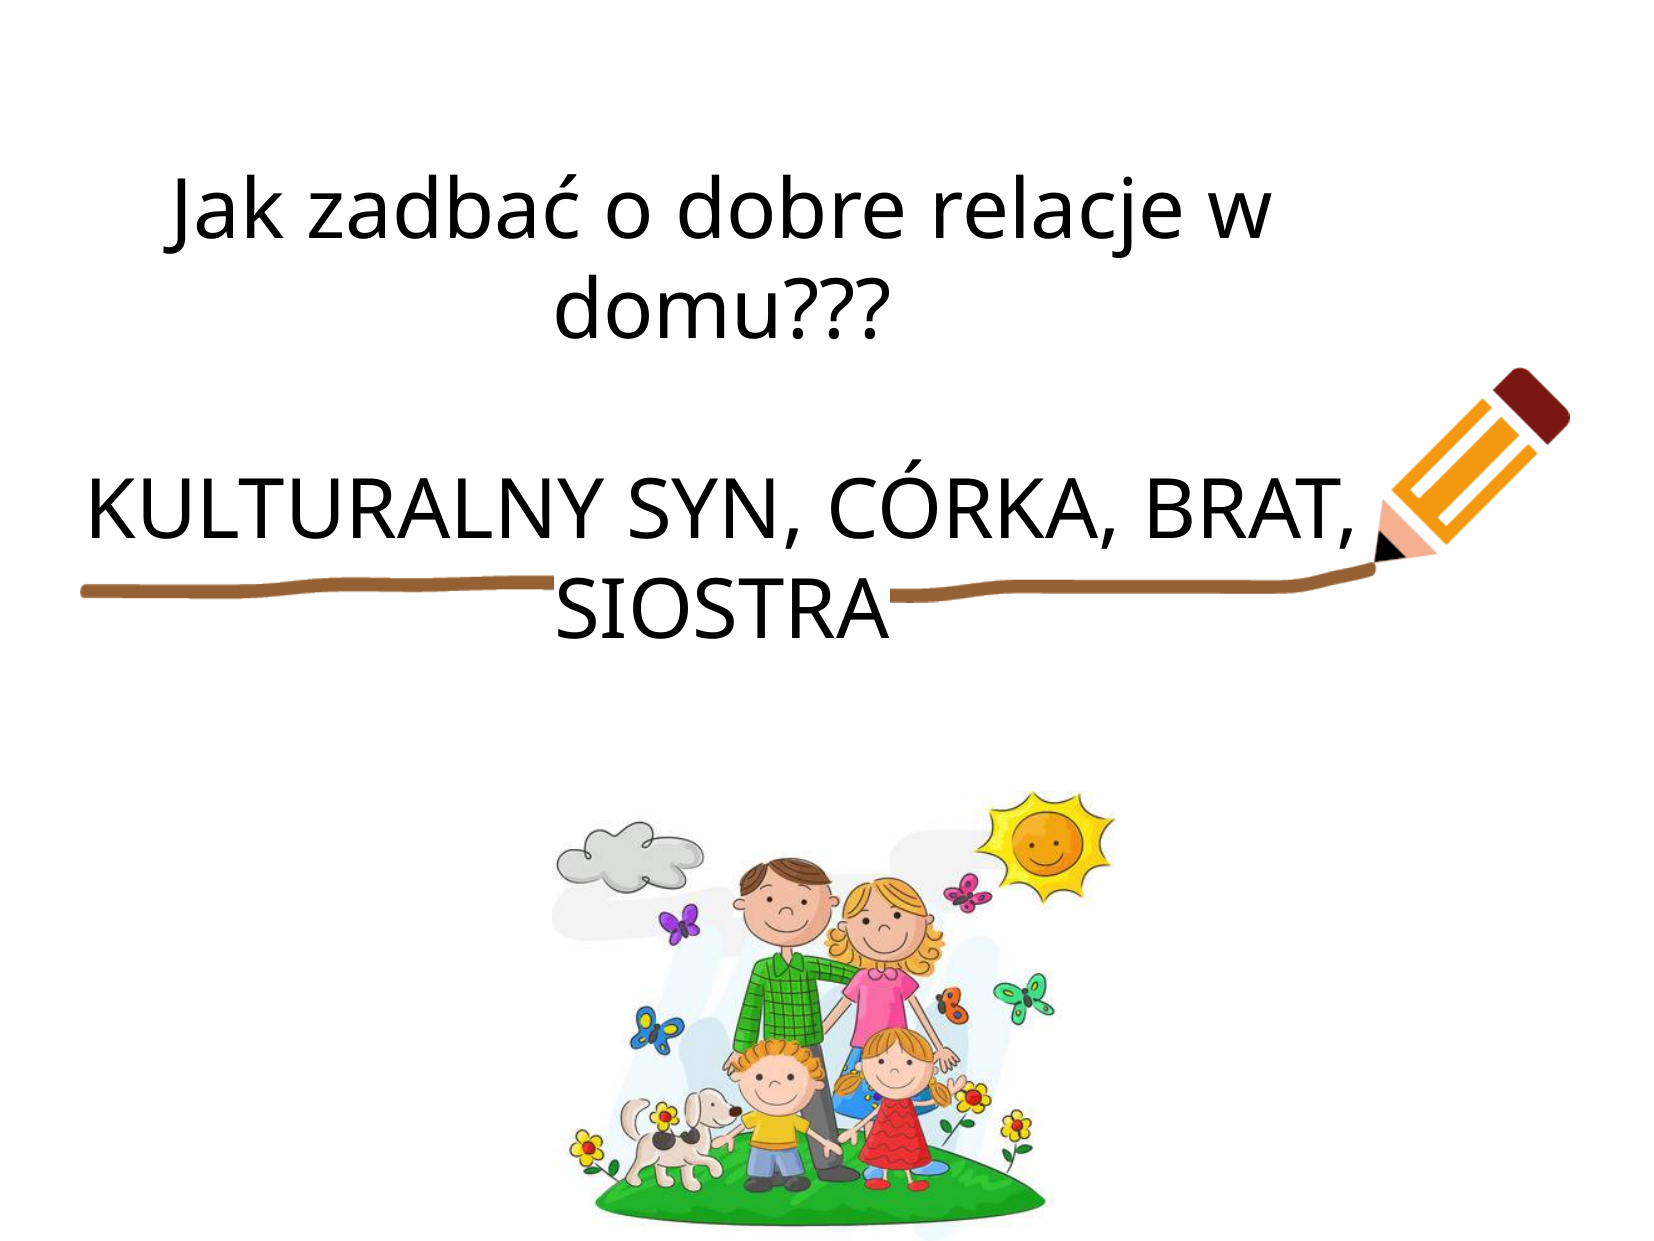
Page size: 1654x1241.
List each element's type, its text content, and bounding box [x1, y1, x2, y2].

title Jak zadbać o dobre relacje w domu??? KULTURALNY SYN, CÓRKA, BRAT, SIOSTRA [74, 42, 1371, 768]
picture [552, 791, 1116, 1241]
